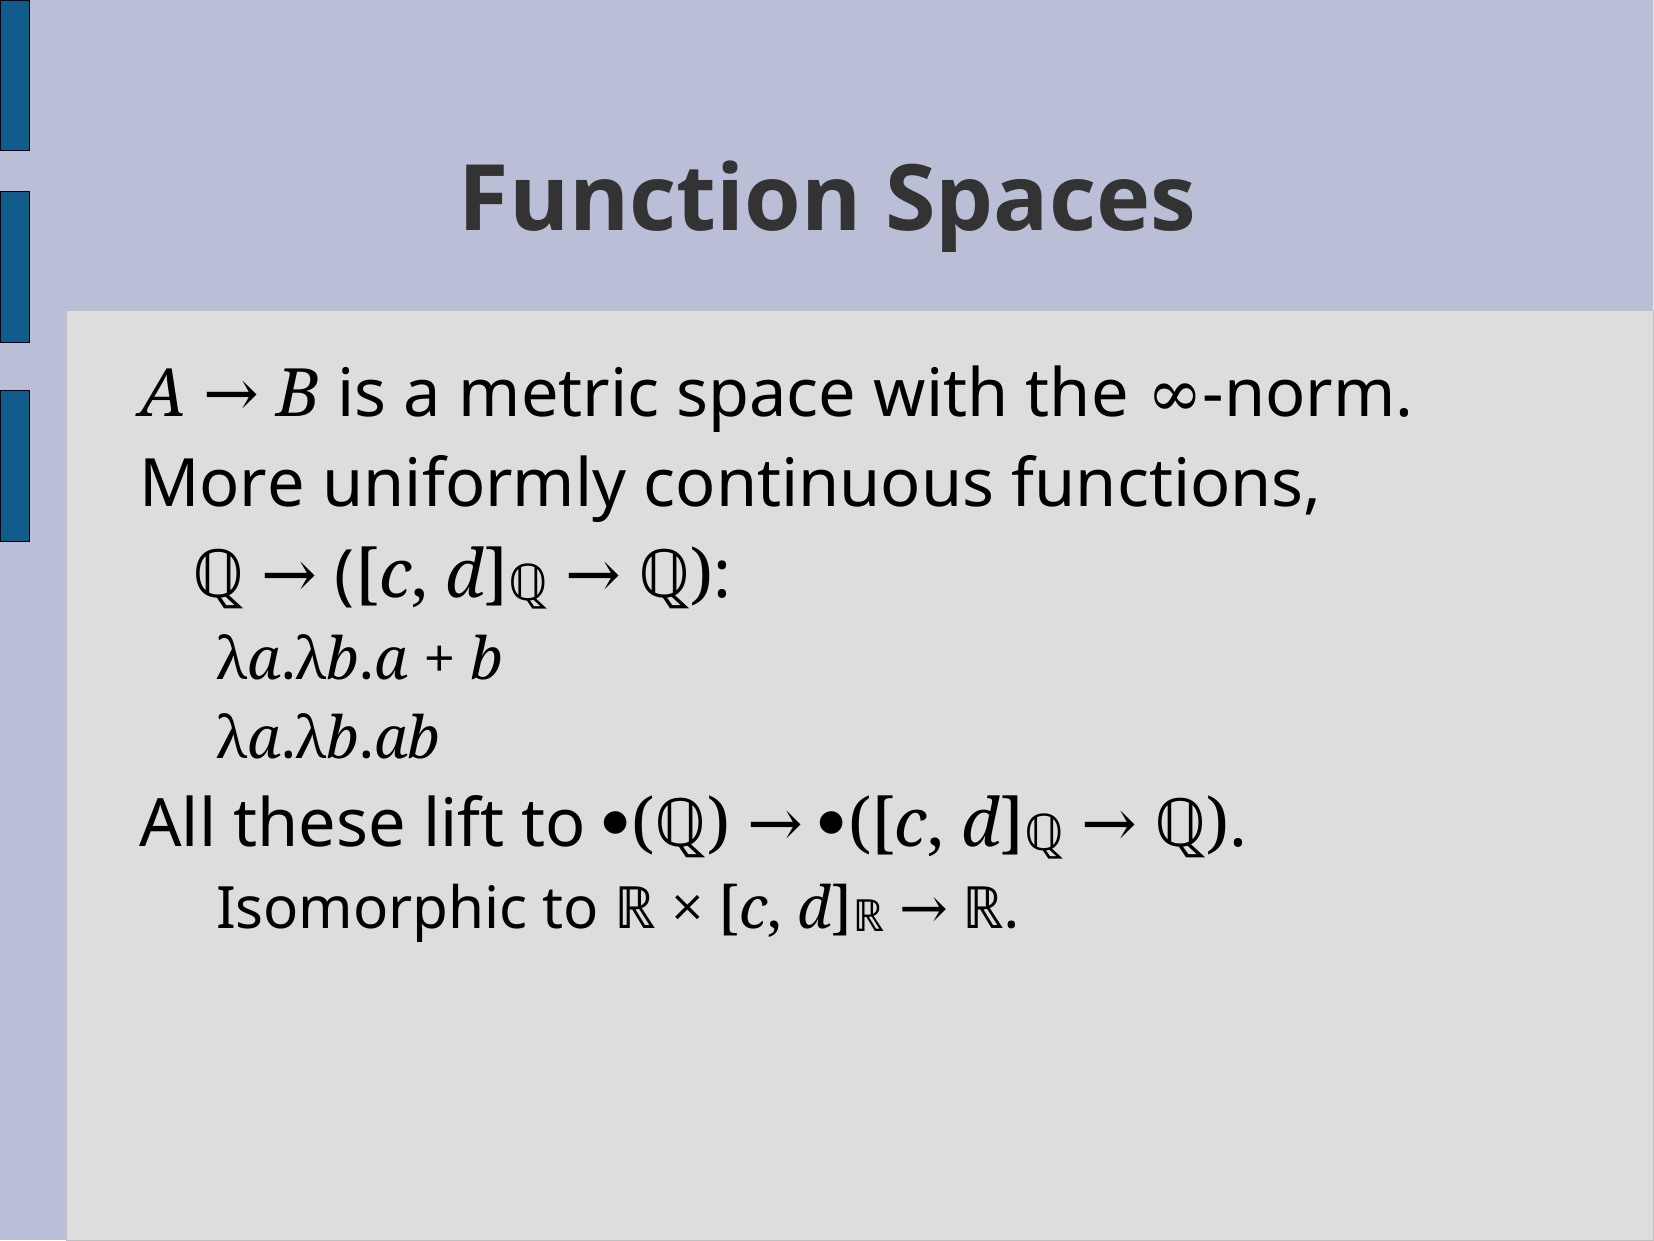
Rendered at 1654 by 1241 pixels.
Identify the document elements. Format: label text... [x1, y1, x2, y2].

title Function Spaces [121, 55, 1534, 334]
list A → B is a metric space with the ∞-norm. More uniformly continuous functions, ℚ → ([c, d]ℚ → ℚ): λa.λb.a + b λa.λb.ab All these lift to (ℚ) → ([c, d]ℚ → ℚ). Isomorphic to ℝ × [c, d]ℝ → ℝ. [121, 344, 1534, 1137]
